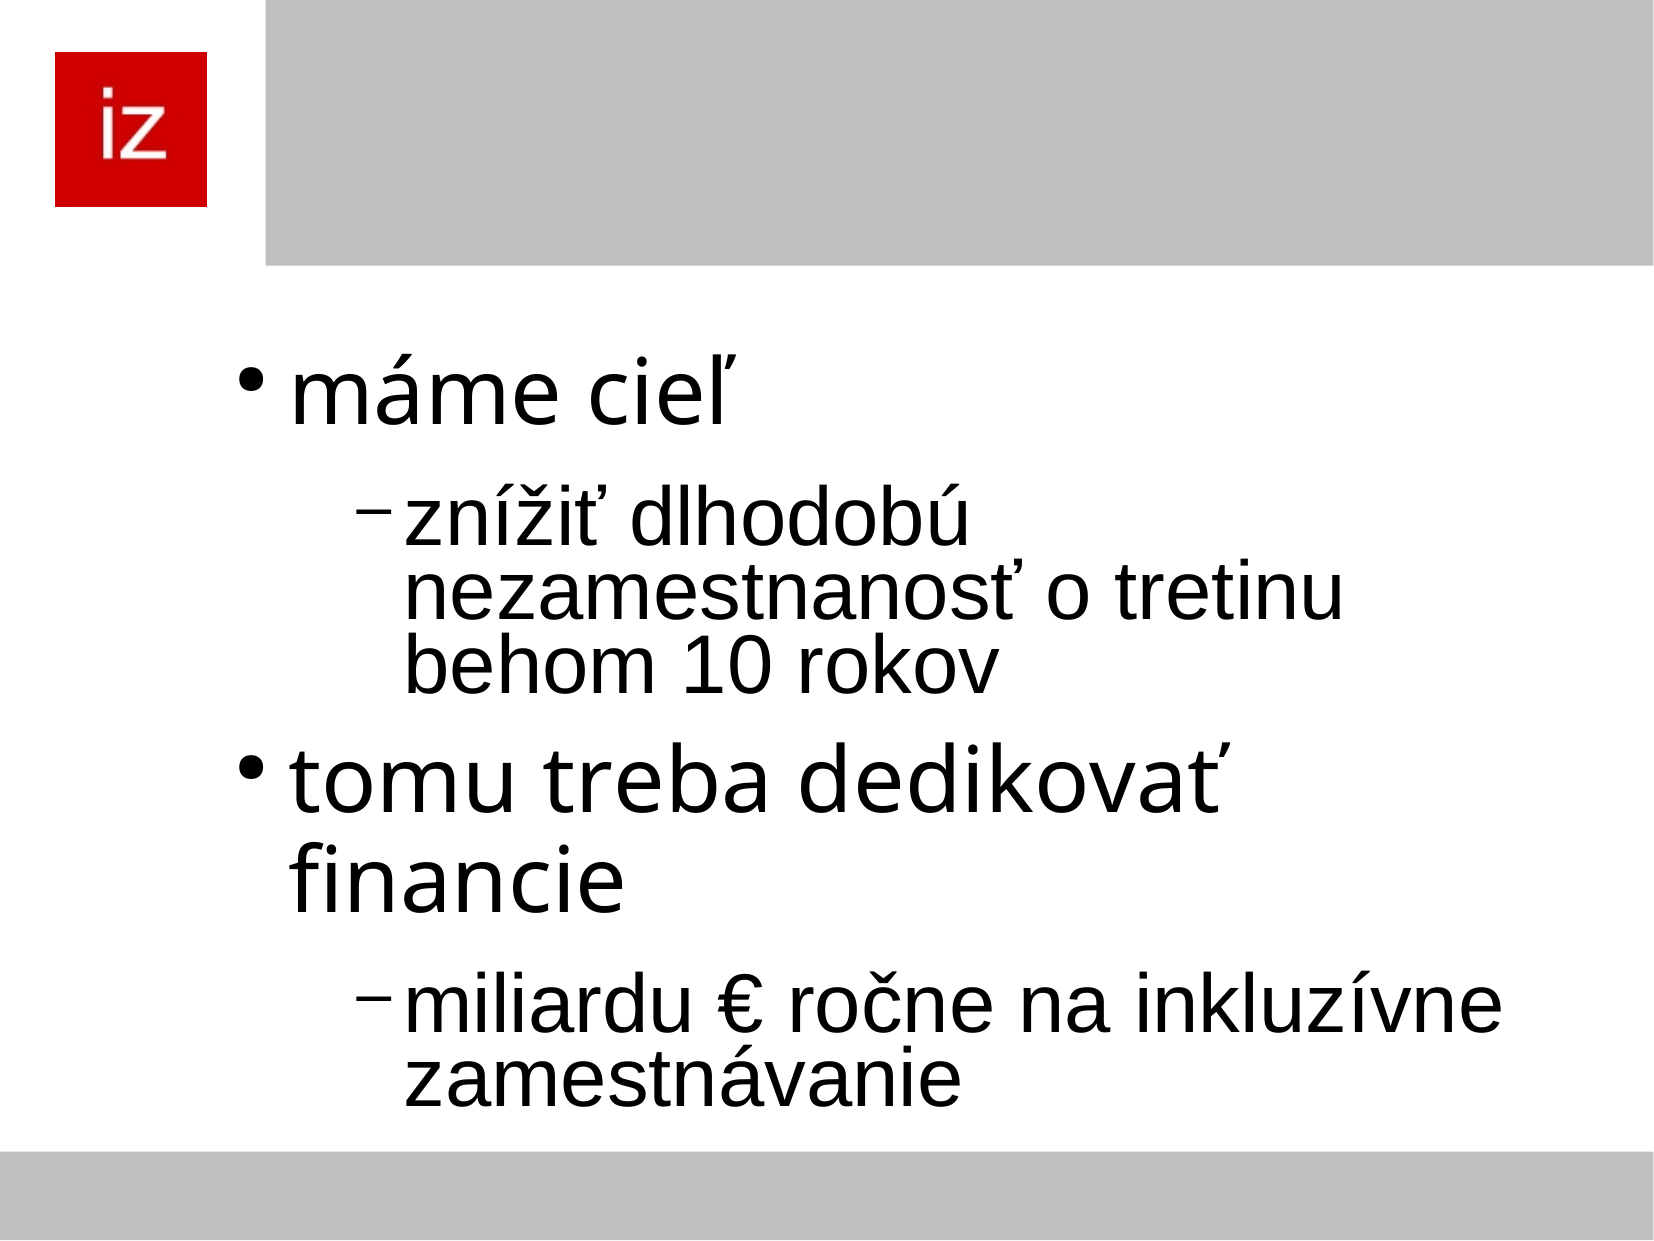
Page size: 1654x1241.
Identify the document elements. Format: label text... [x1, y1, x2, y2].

list máme cieľ znížiť dlhodobú nezamestnanosť o tretinu behom 10 rokov tomu treba dedikovať financie miliardu € ročne na inkluzívne zamestnávanie [121, 344, 1533, 1126]
picture [55, 52, 207, 207]
